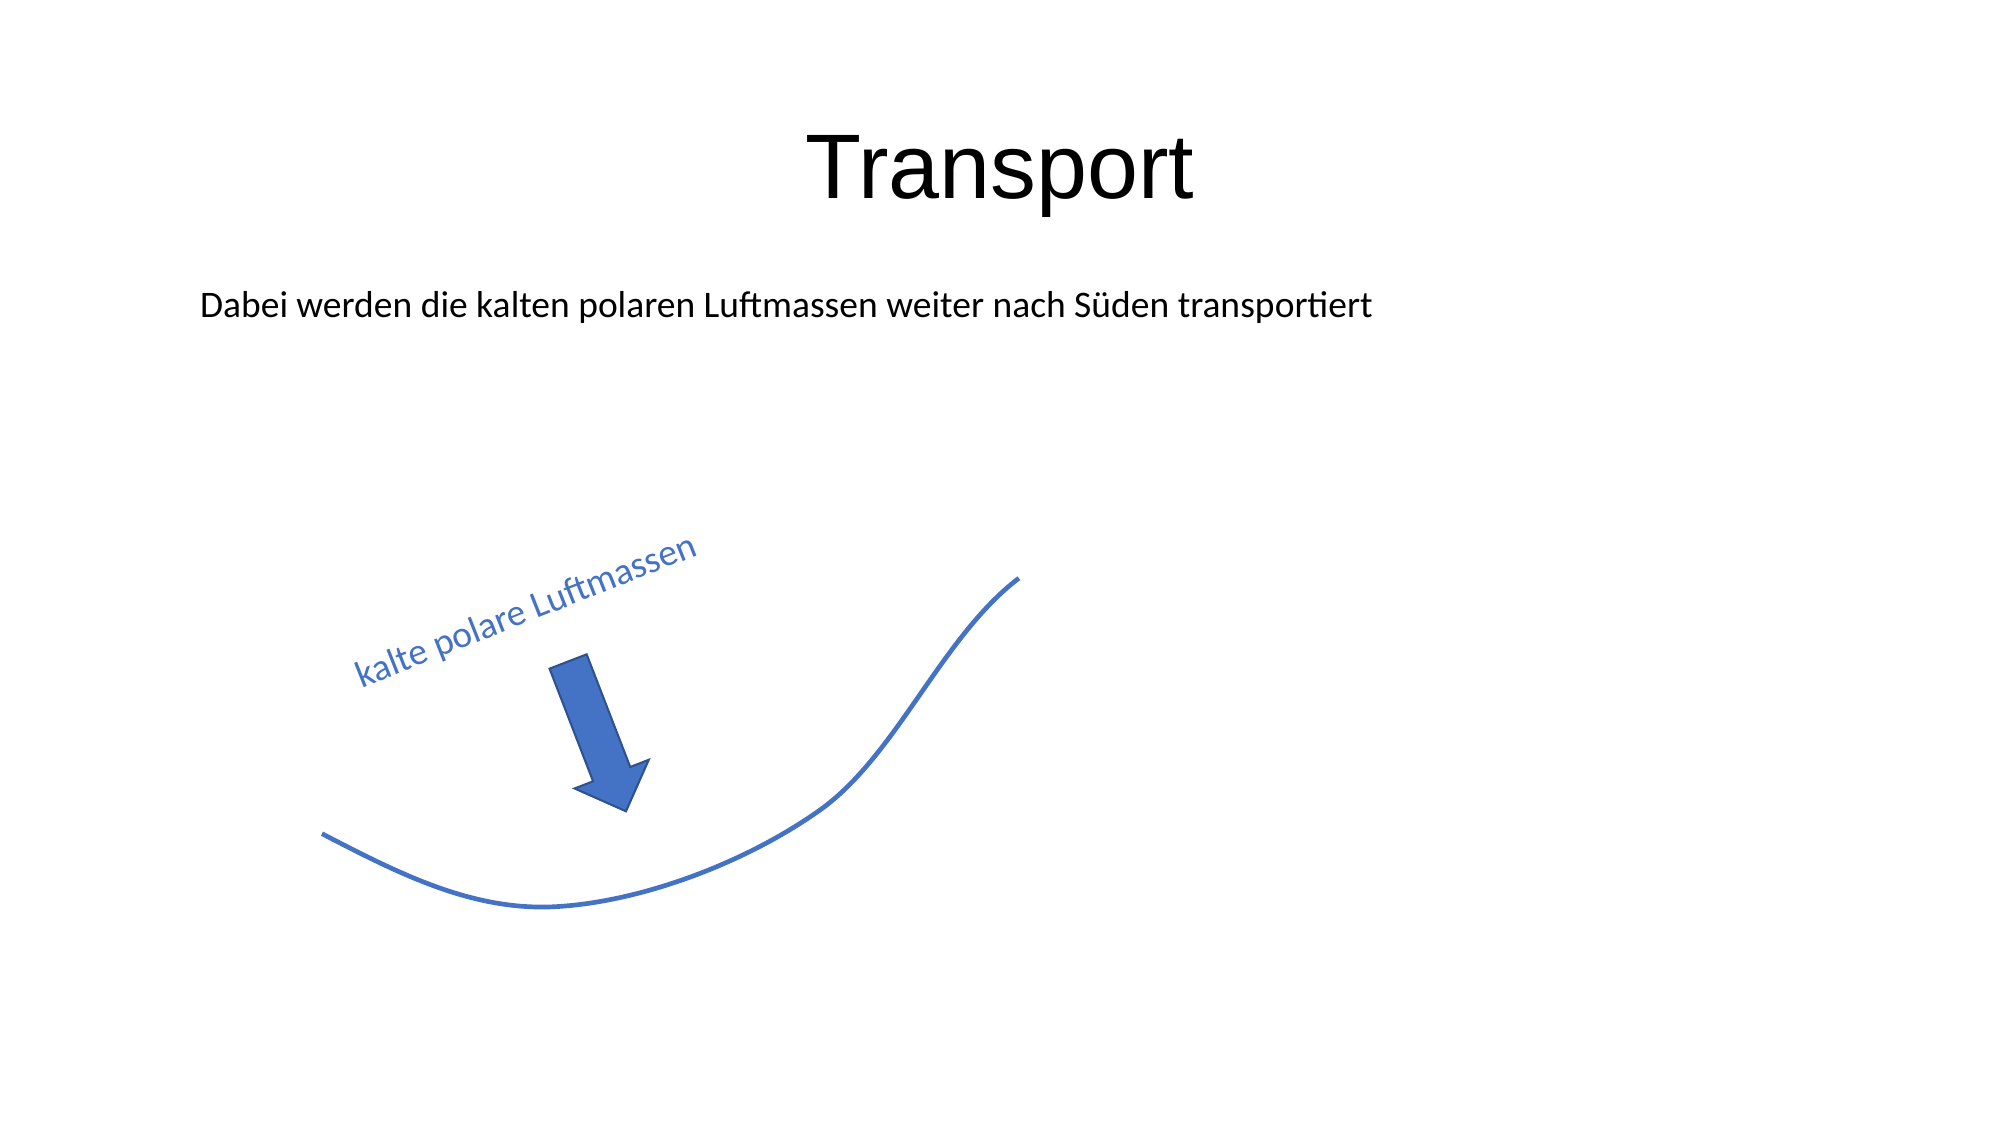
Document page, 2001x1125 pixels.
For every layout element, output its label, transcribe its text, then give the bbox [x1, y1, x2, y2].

text_box [549, 654, 649, 812]
text_box Dabei werden die kalten polaren Luftmassen weiter nach Süden transportiert [185, 272, 1413, 334]
title Transport [137, 59, 1863, 278]
text_box kalte polare Luftmassen [331, 502, 731, 709]
